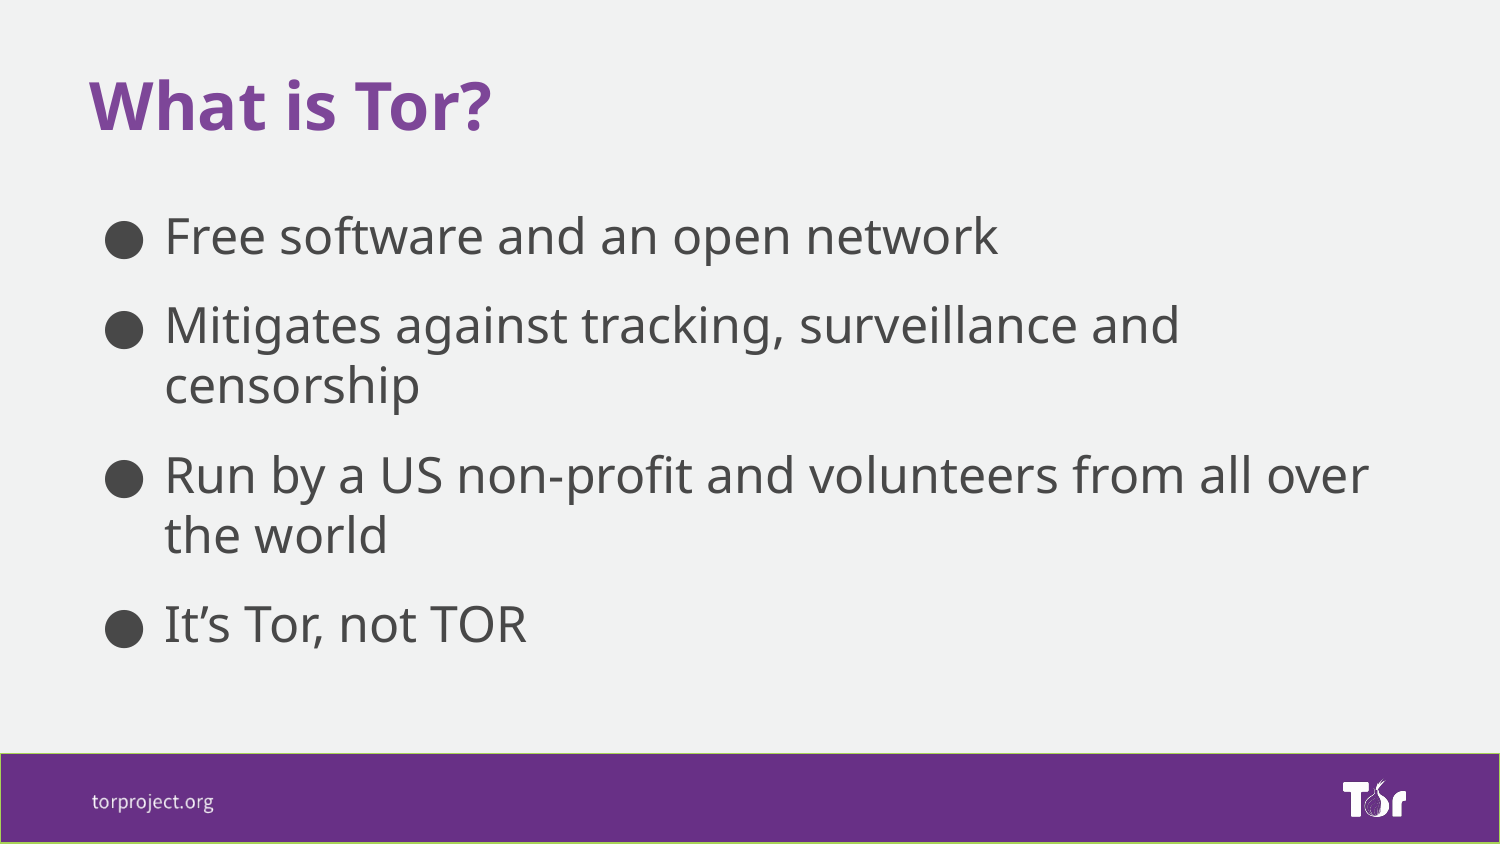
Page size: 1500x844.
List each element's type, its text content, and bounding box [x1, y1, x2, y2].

picture [75, 780, 604, 821]
text_box What is Tor? [75, 33, 1425, 174]
picture [1343, 778, 1406, 817]
text_box Free software and an open network Mitigates against tracking, surveillance and censorship Run by a US non-profit and volunteers from all over the world It’s Tor, not TOR [75, 196, 1425, 754]
